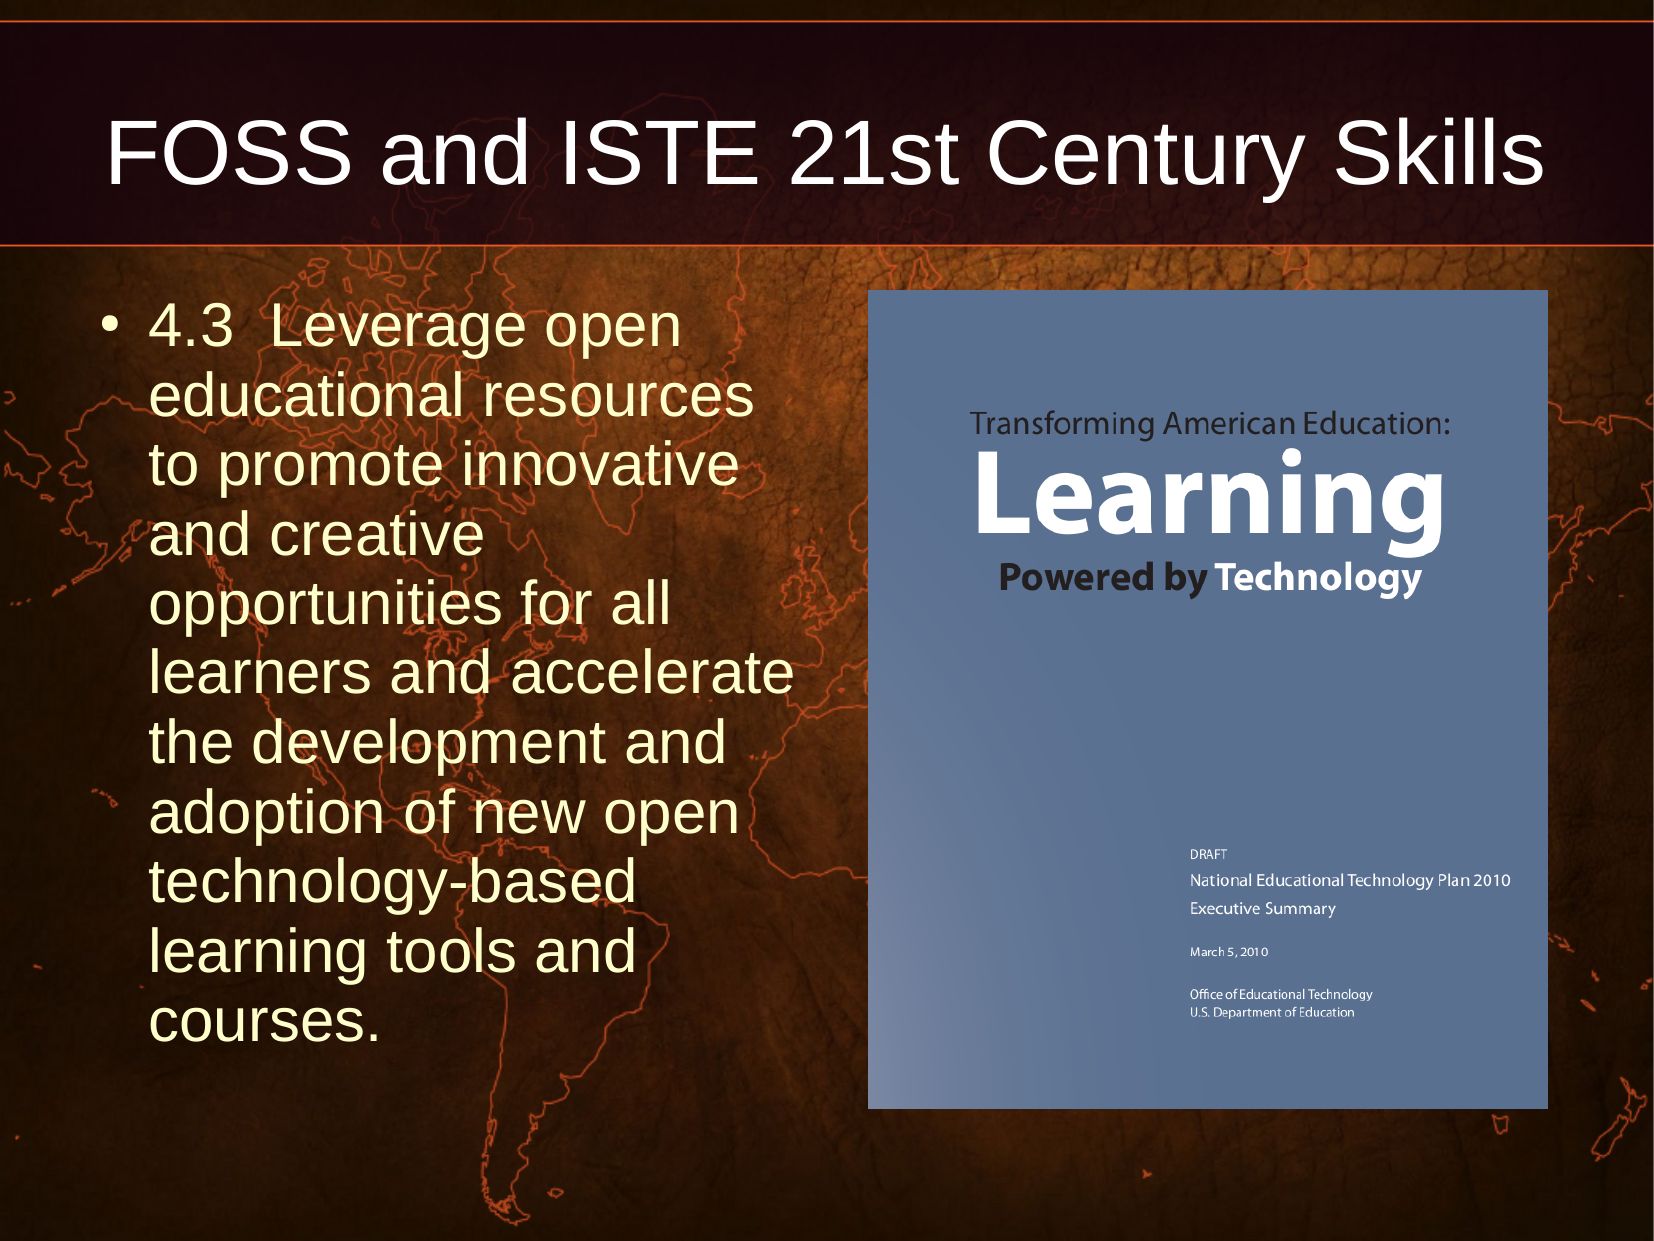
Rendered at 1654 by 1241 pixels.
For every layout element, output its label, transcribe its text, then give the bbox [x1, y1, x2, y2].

title FOSS and ISTE 21st Century Skills [82, 49, 1571, 257]
picture [0, 0, 1654, 1241]
list 4.3 Leverage open educational resources to promote innovative and creative opportunities for all learners and accelerate the development and adoption of new open technology-based learning tools and courses. [82, 290, 809, 1109]
